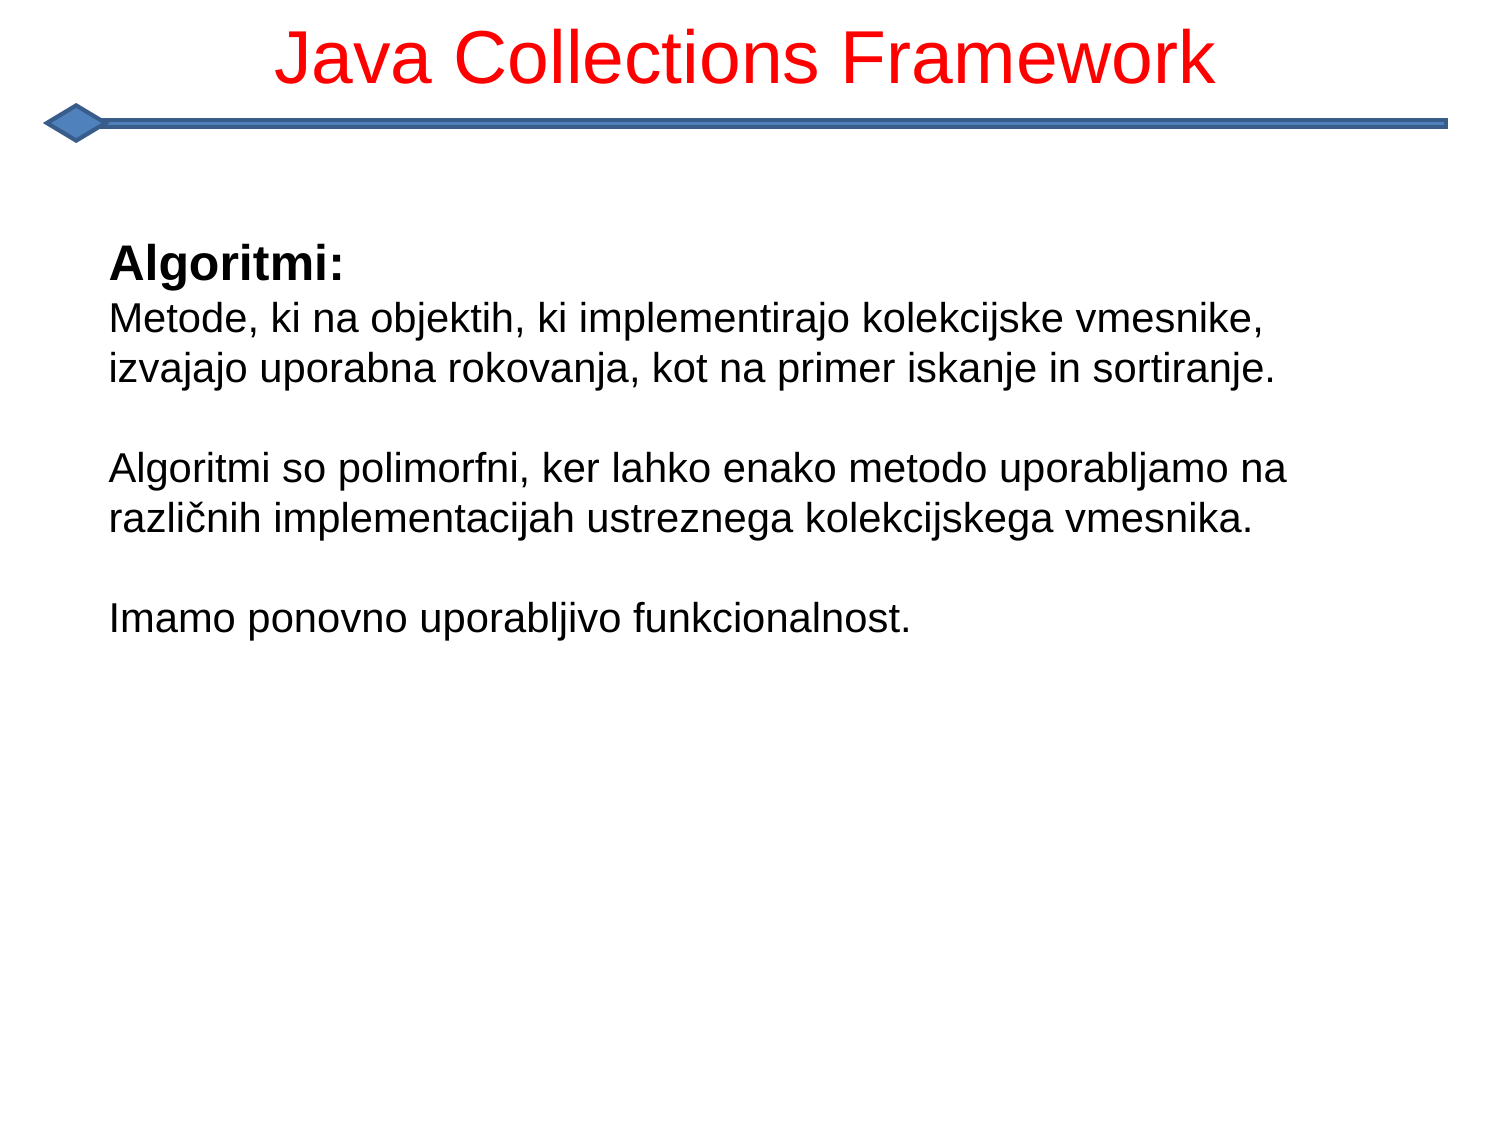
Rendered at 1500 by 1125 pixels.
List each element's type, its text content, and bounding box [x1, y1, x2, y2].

title Java Collections Framework [70, 0, 1421, 108]
text_box Algoritmi: Metode, ki na objektih, ki implementirajo kolekcijske vmesnike, izvajajo uporabna rokovanja, kot na primer iskanje in sortiranje. Algoritmi so polimorfni, ker lahko enako metodo uporabljamo na različnih implementacijah ustreznega kolekcijskega vmesnika. Imamo ponovno uporabljivo funkcionalnost. [93, 222, 1418, 649]
